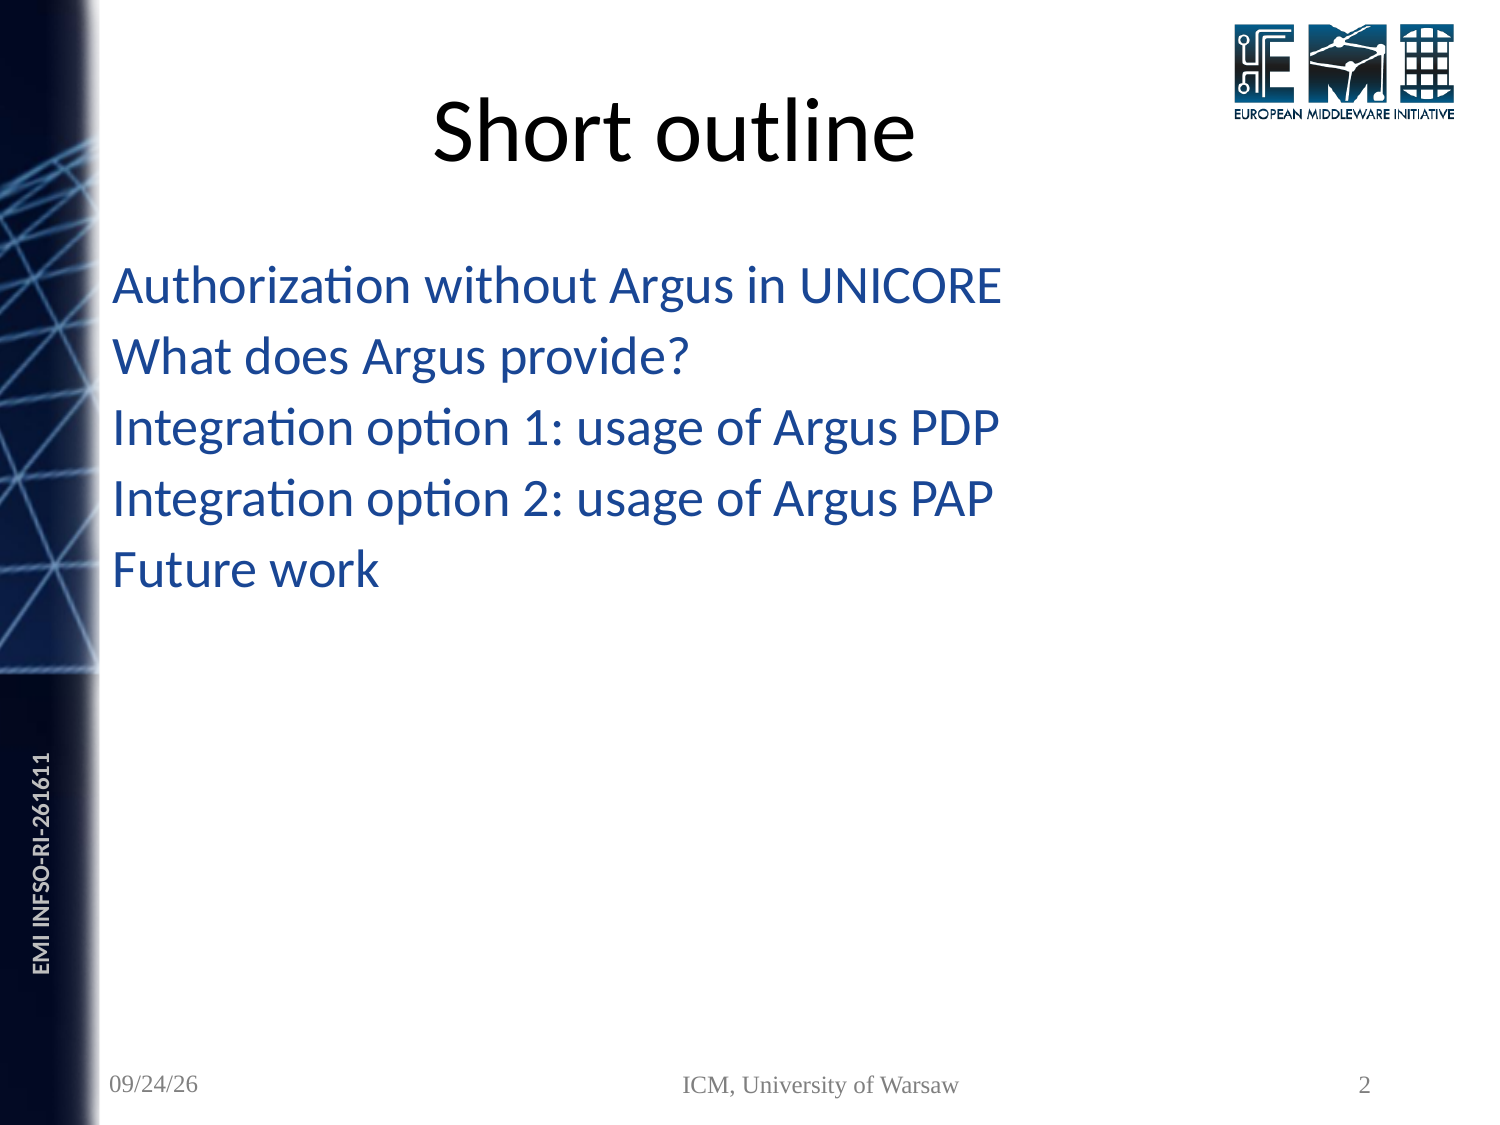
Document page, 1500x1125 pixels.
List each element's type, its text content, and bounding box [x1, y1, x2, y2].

picture [1185, 8, 1500, 140]
list Authorization without Argus in UNICORE What does Argus provide? Integration option 1: usage of Argus PDP Integration option 2: usage of Argus PAP Future work [112, 263, 1425, 991]
title Short outline [112, 52, 1238, 226]
picture [0, 0, 111, 1125]
